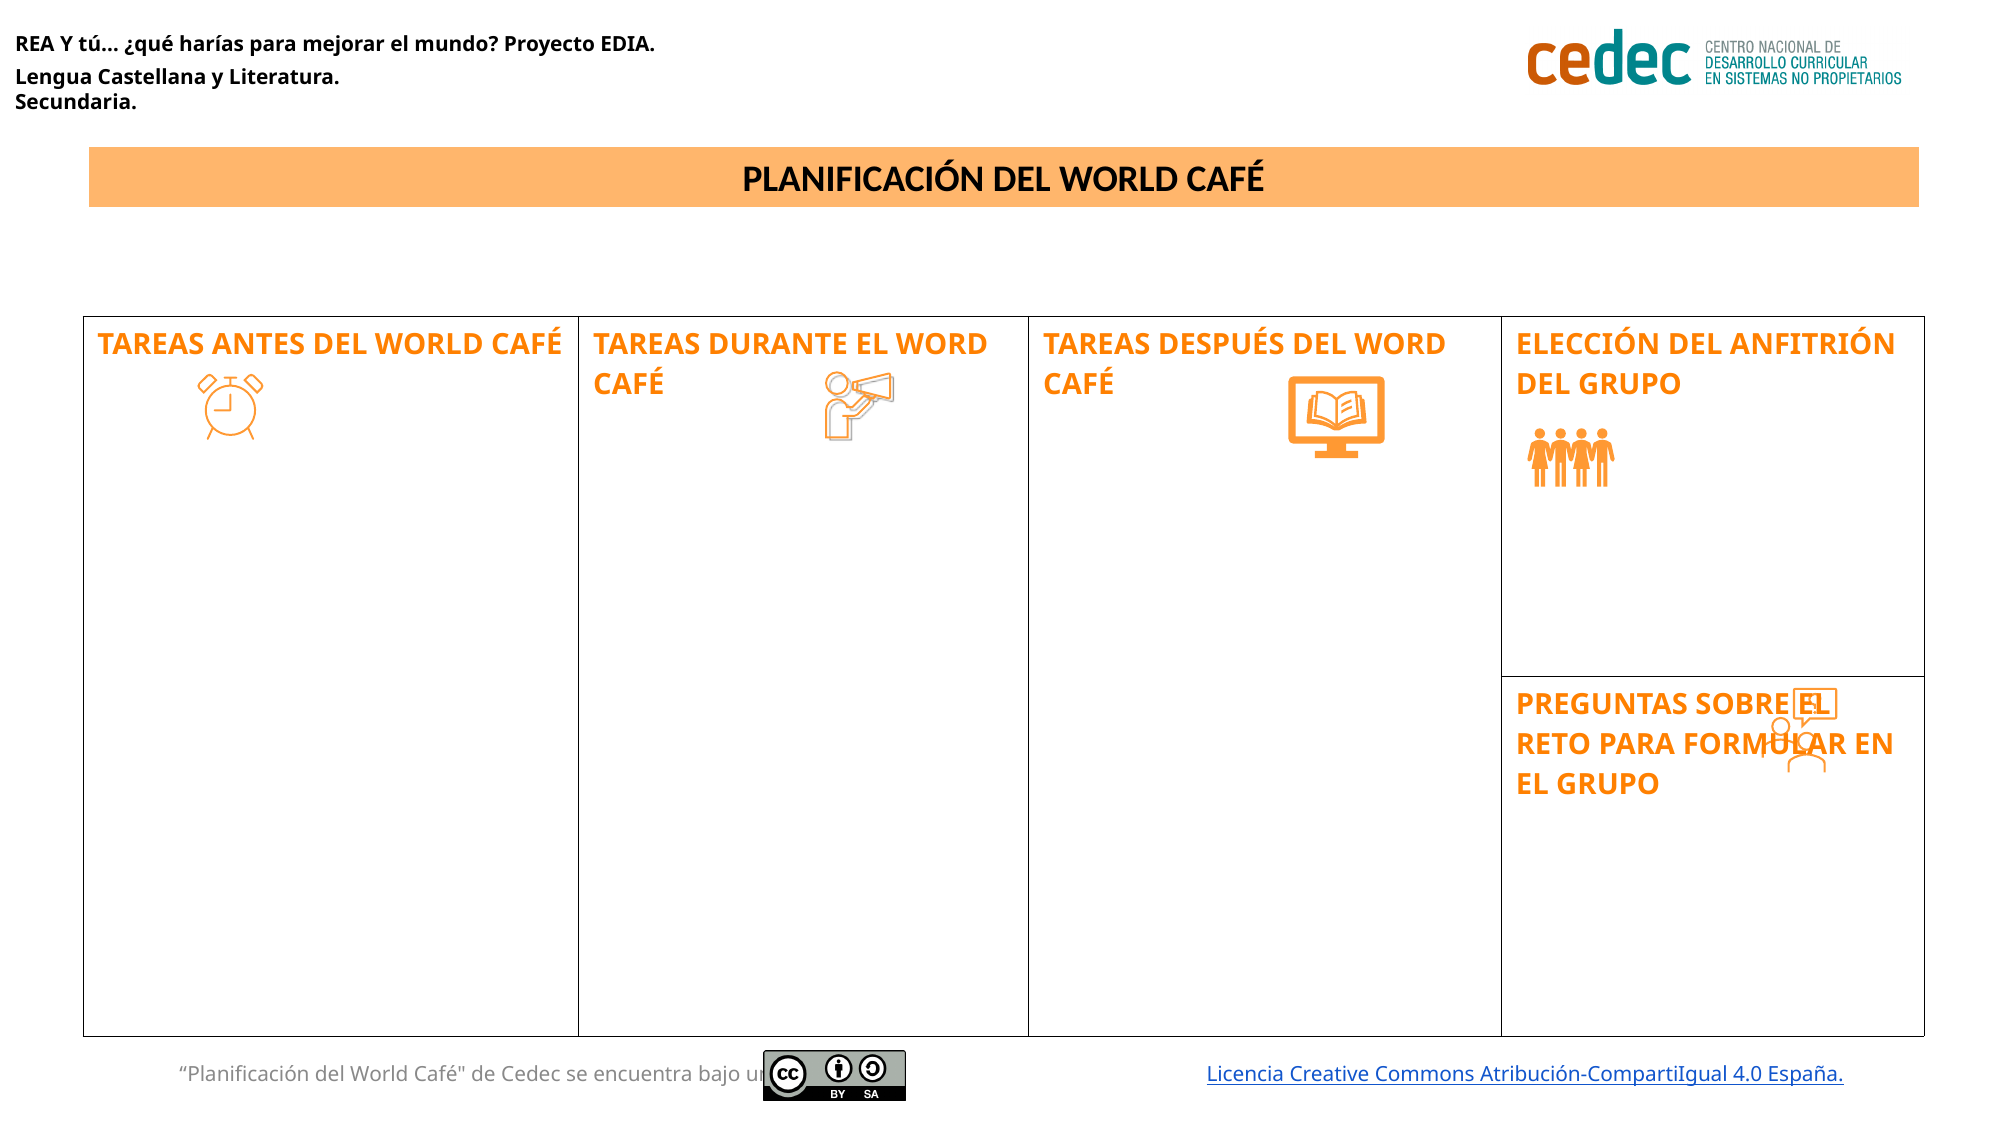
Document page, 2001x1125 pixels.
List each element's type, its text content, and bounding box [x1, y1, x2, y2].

picture [763, 1050, 906, 1101]
table_header TAREAS DESPUÉS DEL WORD CAFÉ [1029, 317, 1501, 1036]
text_box Lengua Castellana y Literatura. Secundaria. [0, 56, 468, 166]
table_cell PREGUNTAS SOBRE EL RETO PARA FORMULAR EN EL GRUPO [1502, 677, 1924, 1036]
table_header ELECCIÓN DEL ANFITRIÓN DEL GRUPO [1502, 317, 1924, 676]
text_box PLANIFICACIÓN DEL WORLD CAFÉ [89, 147, 1919, 207]
text_box “Planificación del World Café" de Cedec se encuentra bajo una Licencia Creative Commons Atribución-CompartiIgual 4.0 España. [21, 1053, 1979, 1114]
table_header TAREAS ANTES DEL WORLD CAFÉ [84, 317, 578, 1036]
picture [1525, 26, 1910, 95]
table_header TAREAS DURANTE EL WORD CAFÉ [579, 317, 1028, 1036]
text_box REA Y tú… ¿qué harías para mejorar el mundo? Proyecto EDIA. [0, 23, 671, 108]
